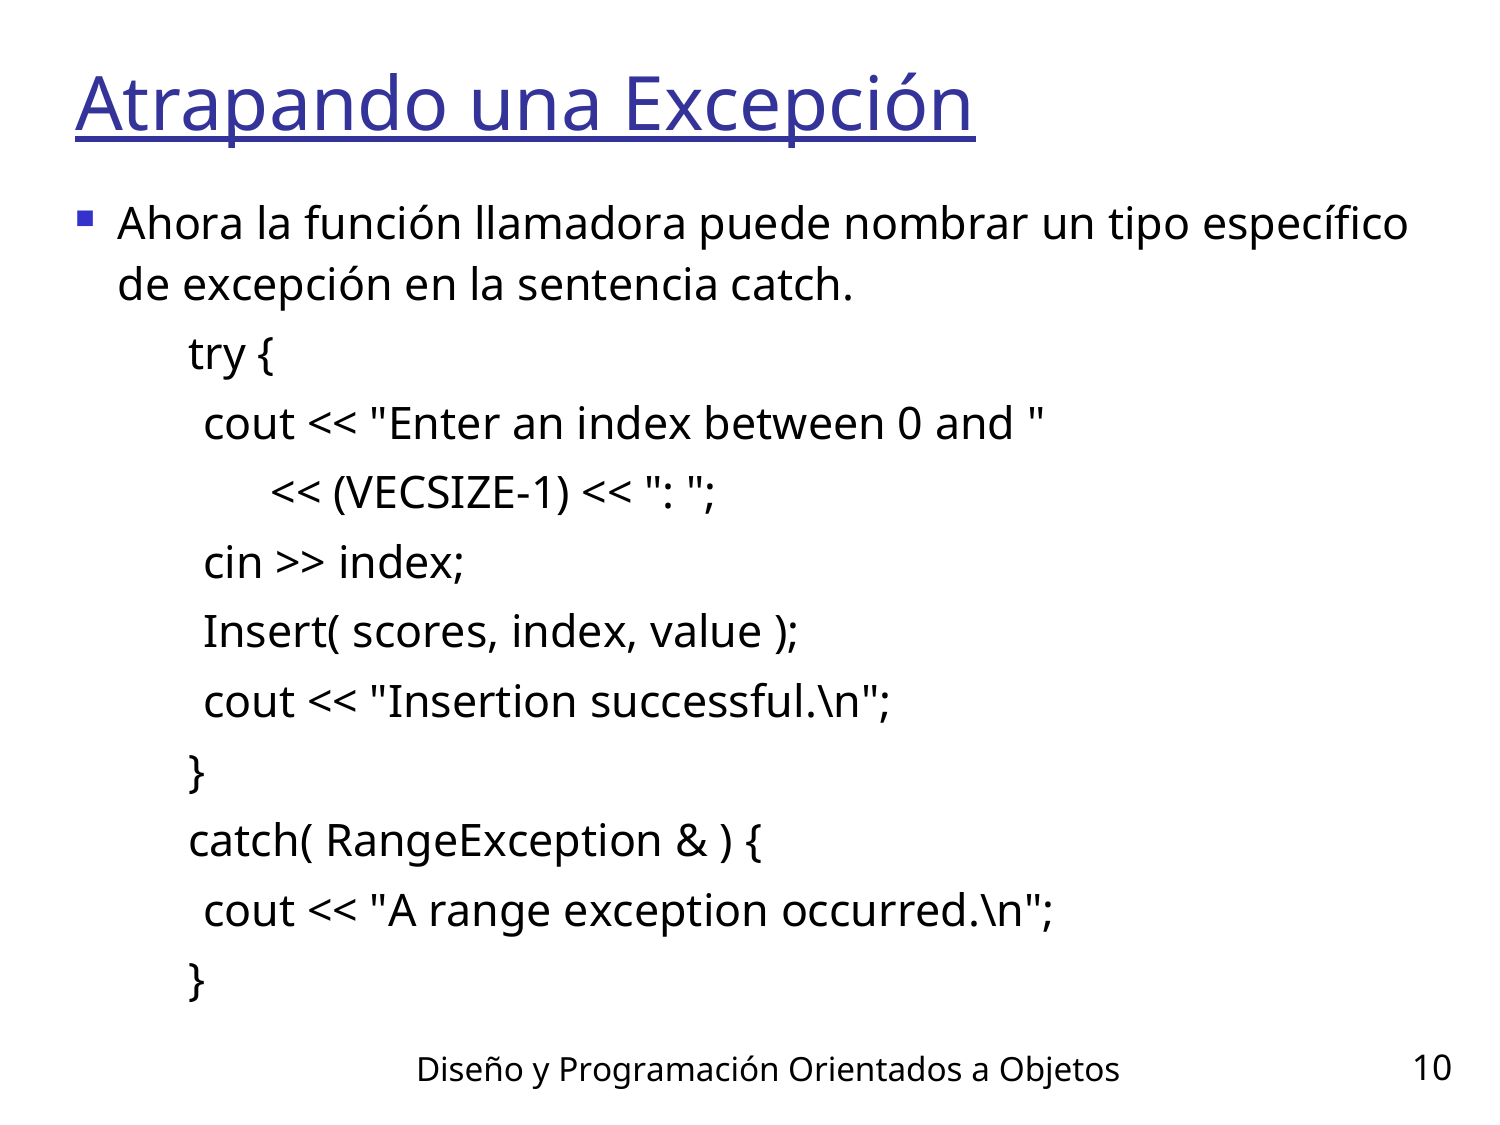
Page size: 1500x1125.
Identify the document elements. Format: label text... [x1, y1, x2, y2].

list Ahora la función llamadora puede nombrar un tipo específico de excepción en la sentencia catch. try { cout << "Enter an index between 0 and " << (VECSIZE-1) << ": "; cin >> index; Insert( scores, index, value ); cout << "Insertion successful.\n"; } catch( RangeException & ) { cout << "A range exception occurred.\n"; } [75, 191, 1463, 1013]
title Atrapando una Excepción [75, 19, 1466, 183]
